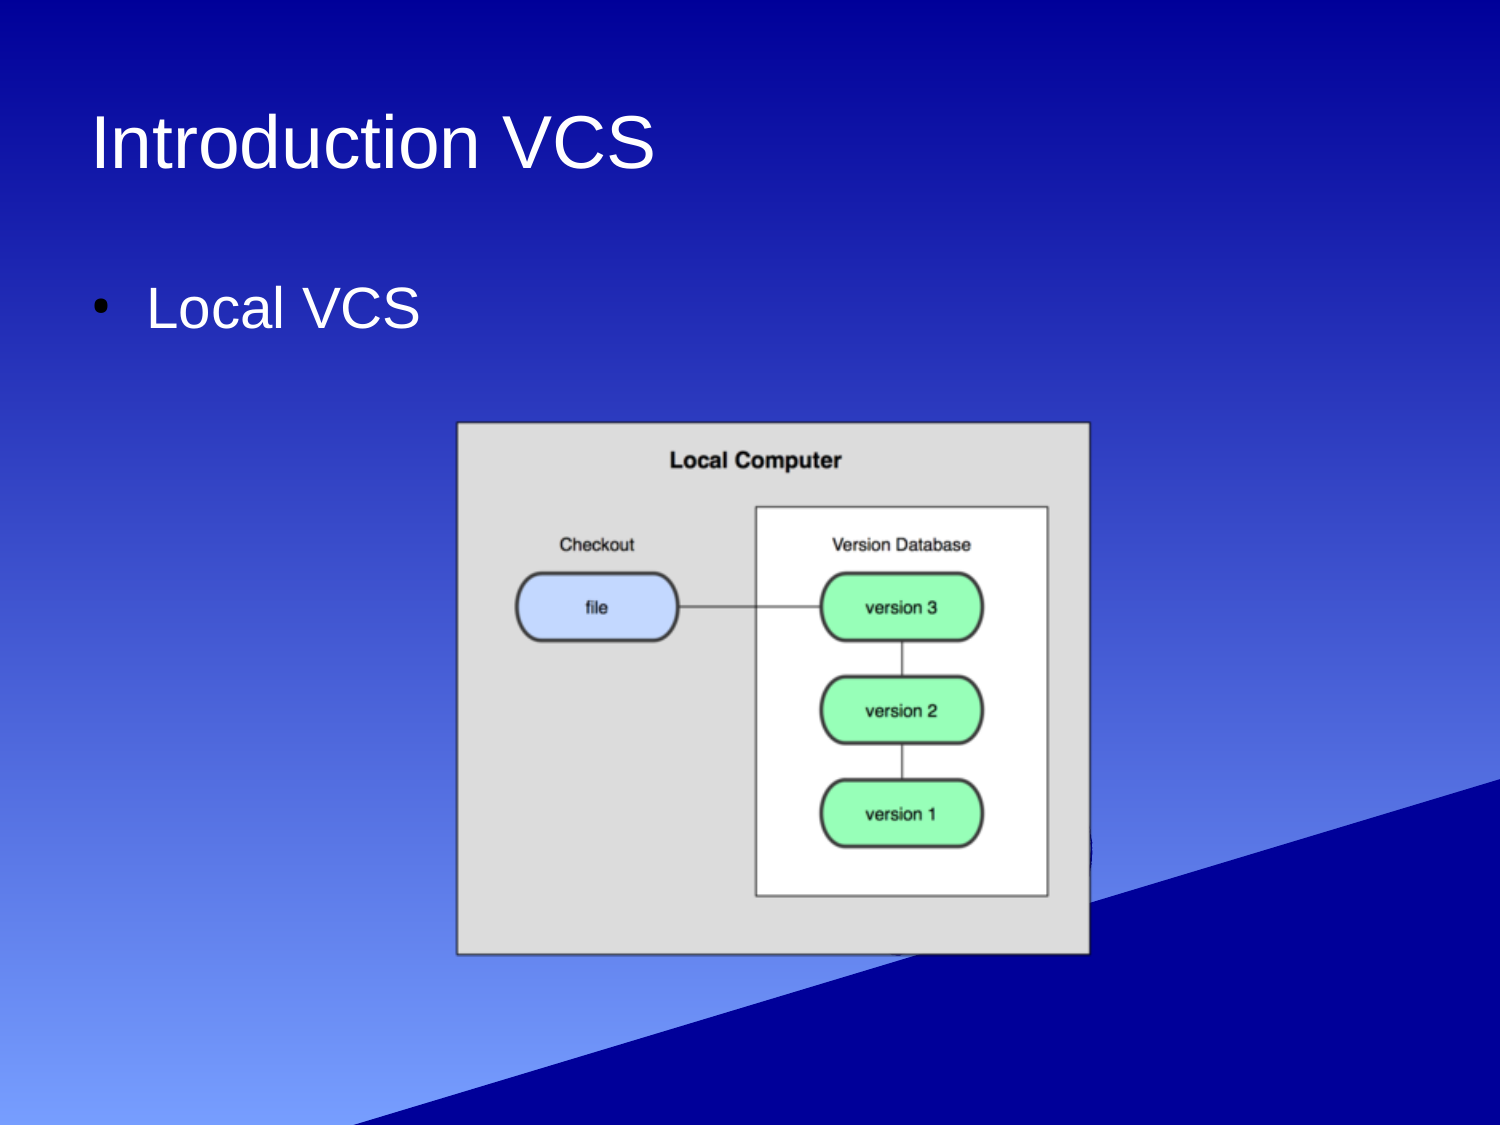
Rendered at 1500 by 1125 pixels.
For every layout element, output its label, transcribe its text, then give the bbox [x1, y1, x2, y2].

list Local VCS [75, 262, 738, 1005]
title Introduction VCS [75, 45, 1426, 233]
picture [454, 420, 1093, 957]
